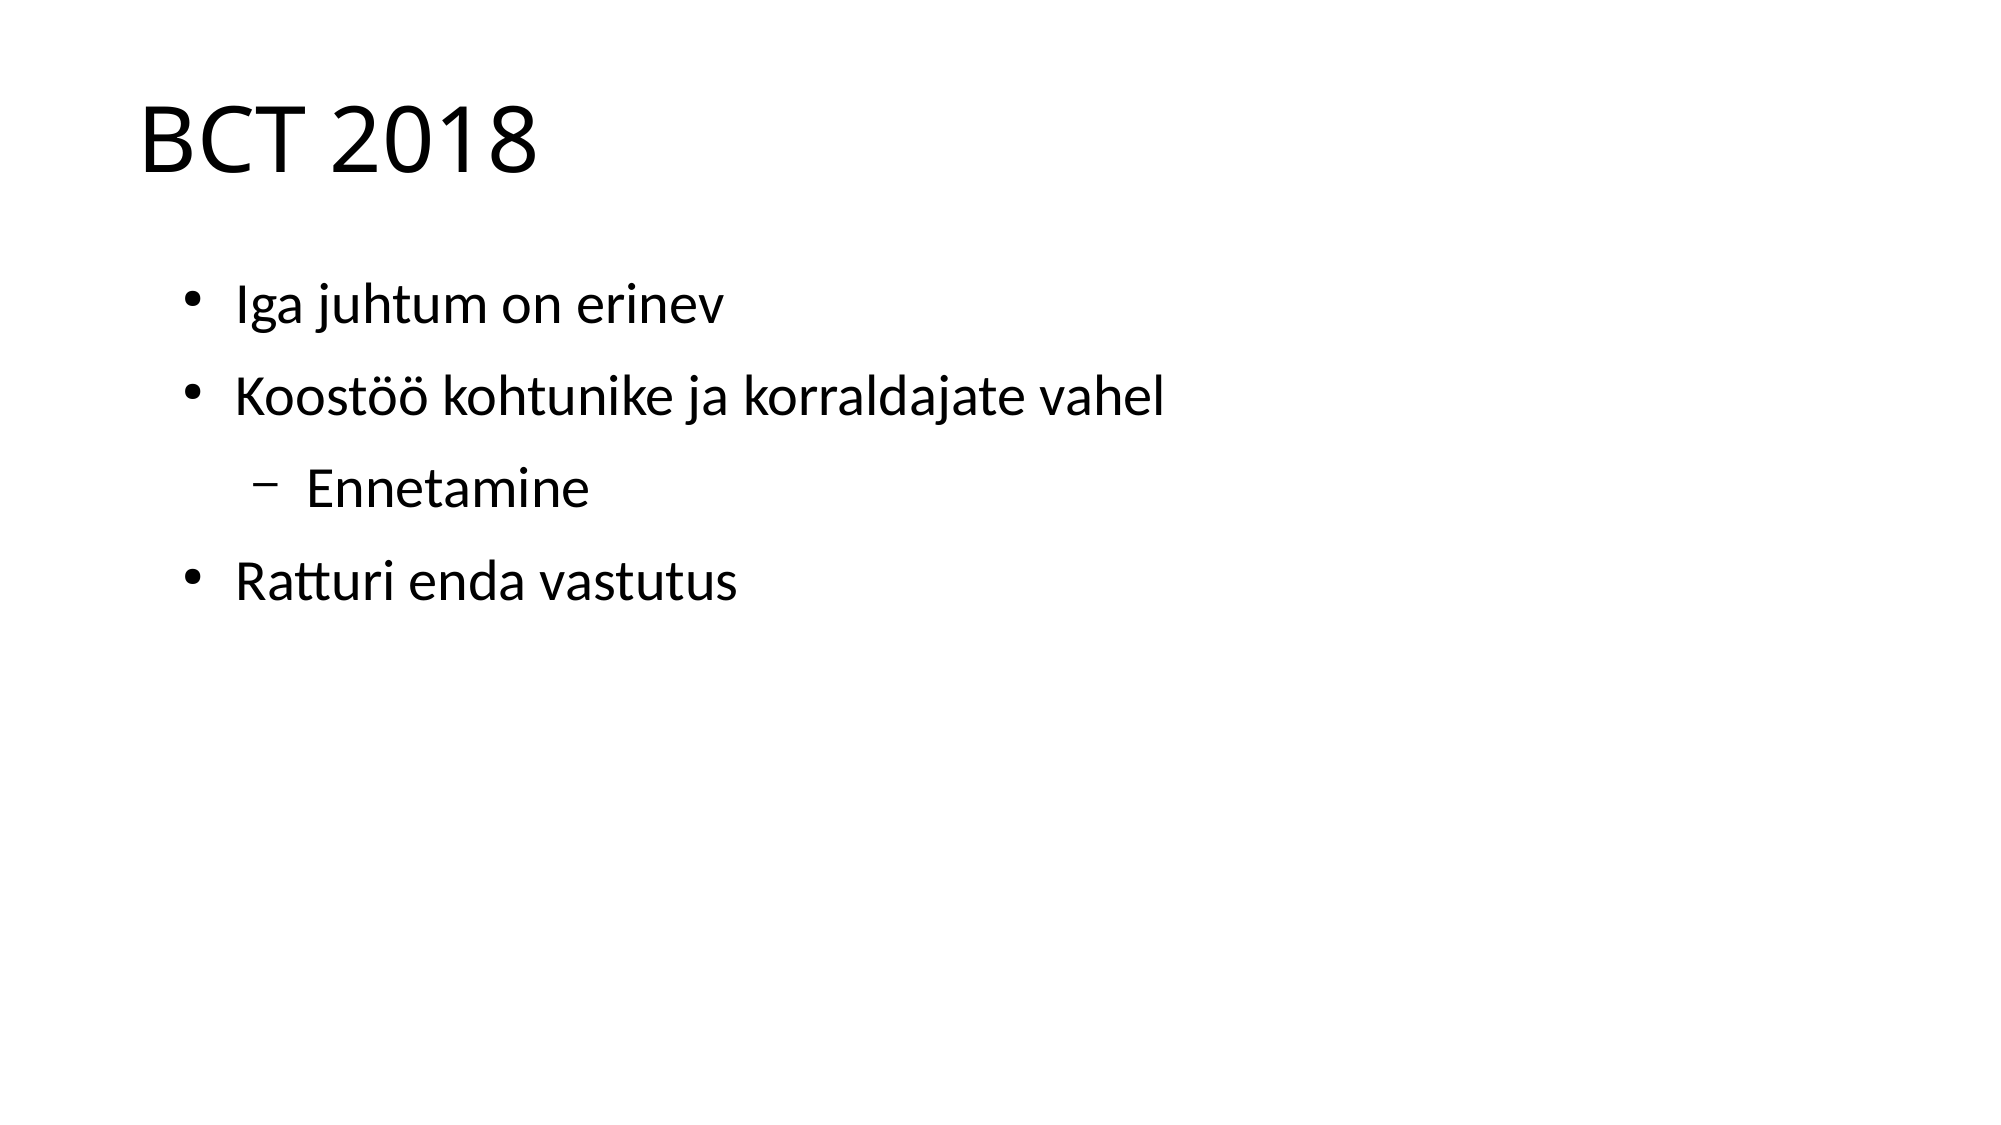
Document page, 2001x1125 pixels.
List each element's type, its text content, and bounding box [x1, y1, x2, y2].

title BCT 2018 [137, 29, 1863, 248]
text_box [5, 47, 1731, 266]
text_box Iga juhtum on erinev Koostöö kohtunike ja korraldajate vahel Ennetamine Ratturi enda vastutus [150, 265, 1875, 980]
